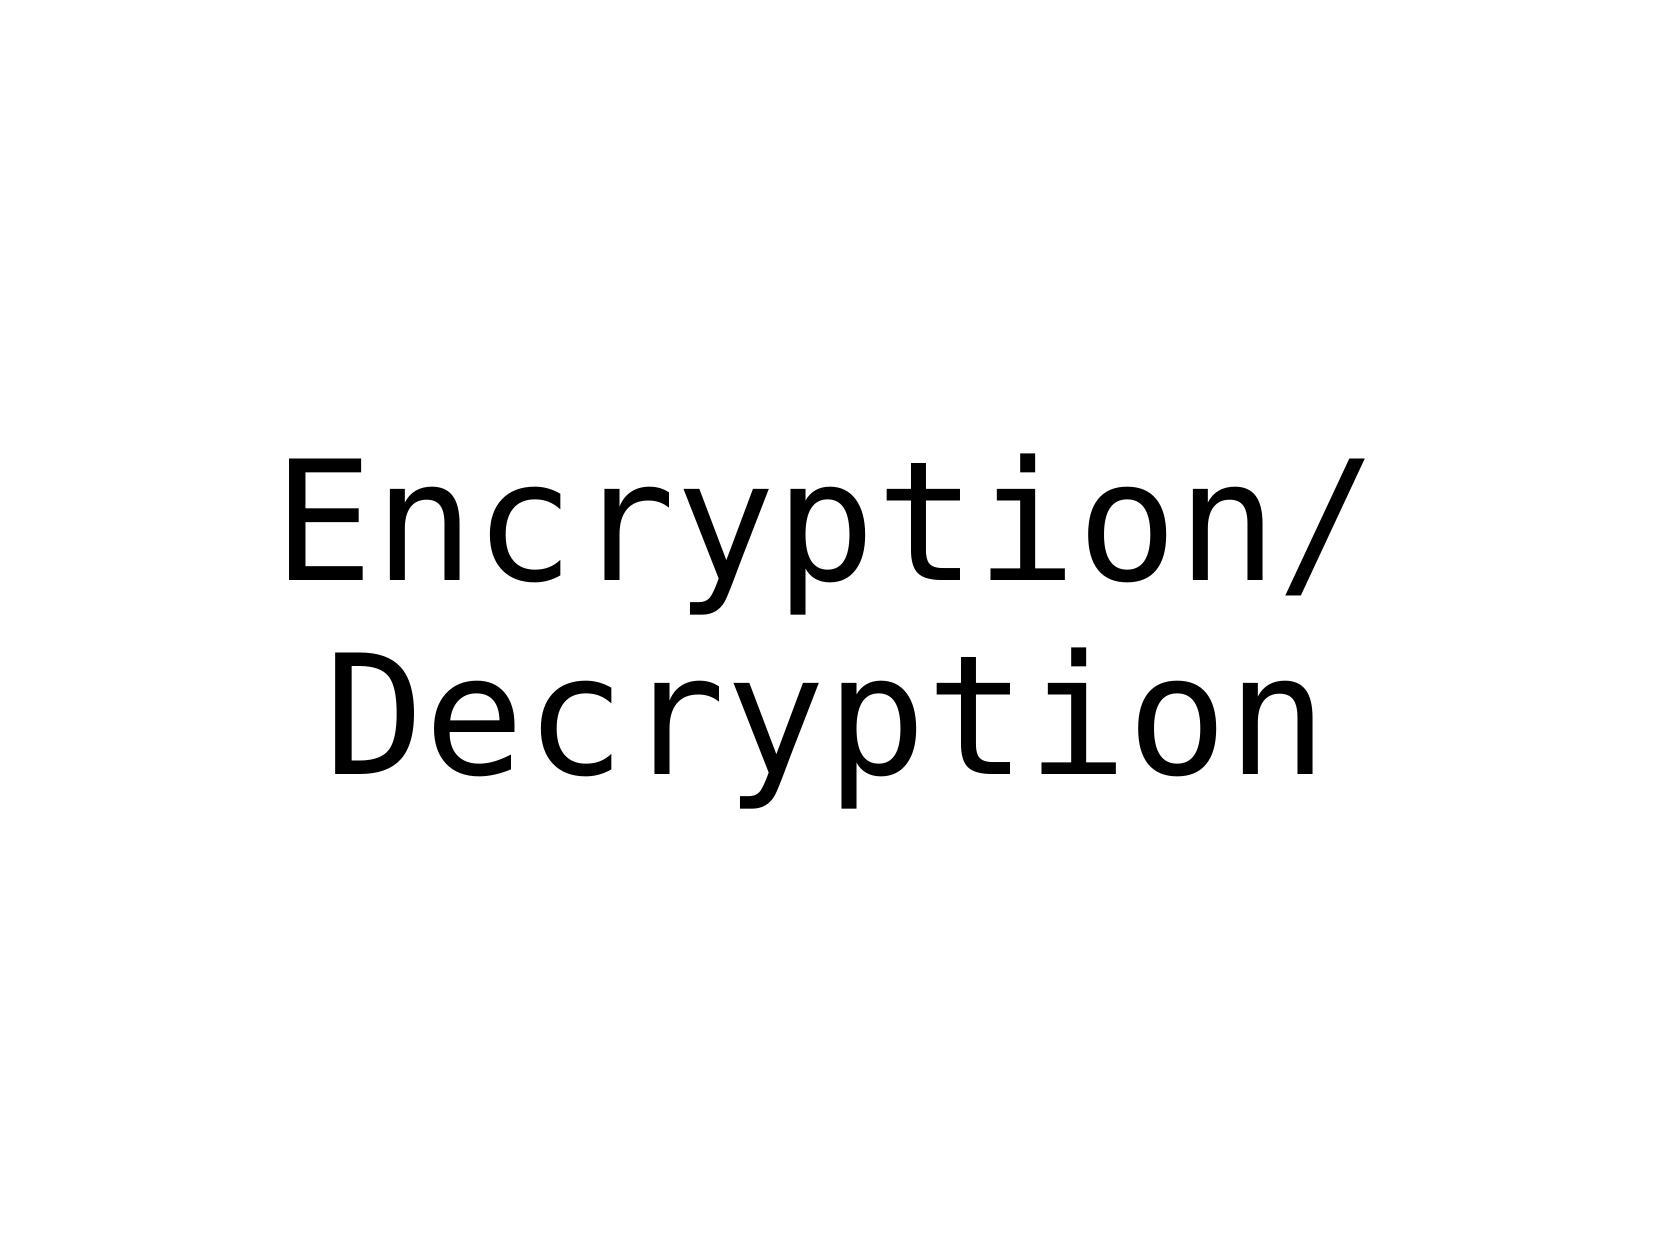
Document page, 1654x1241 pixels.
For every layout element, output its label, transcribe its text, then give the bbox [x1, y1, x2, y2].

title Encryption/ Decryption [82, 426, 1571, 815]
